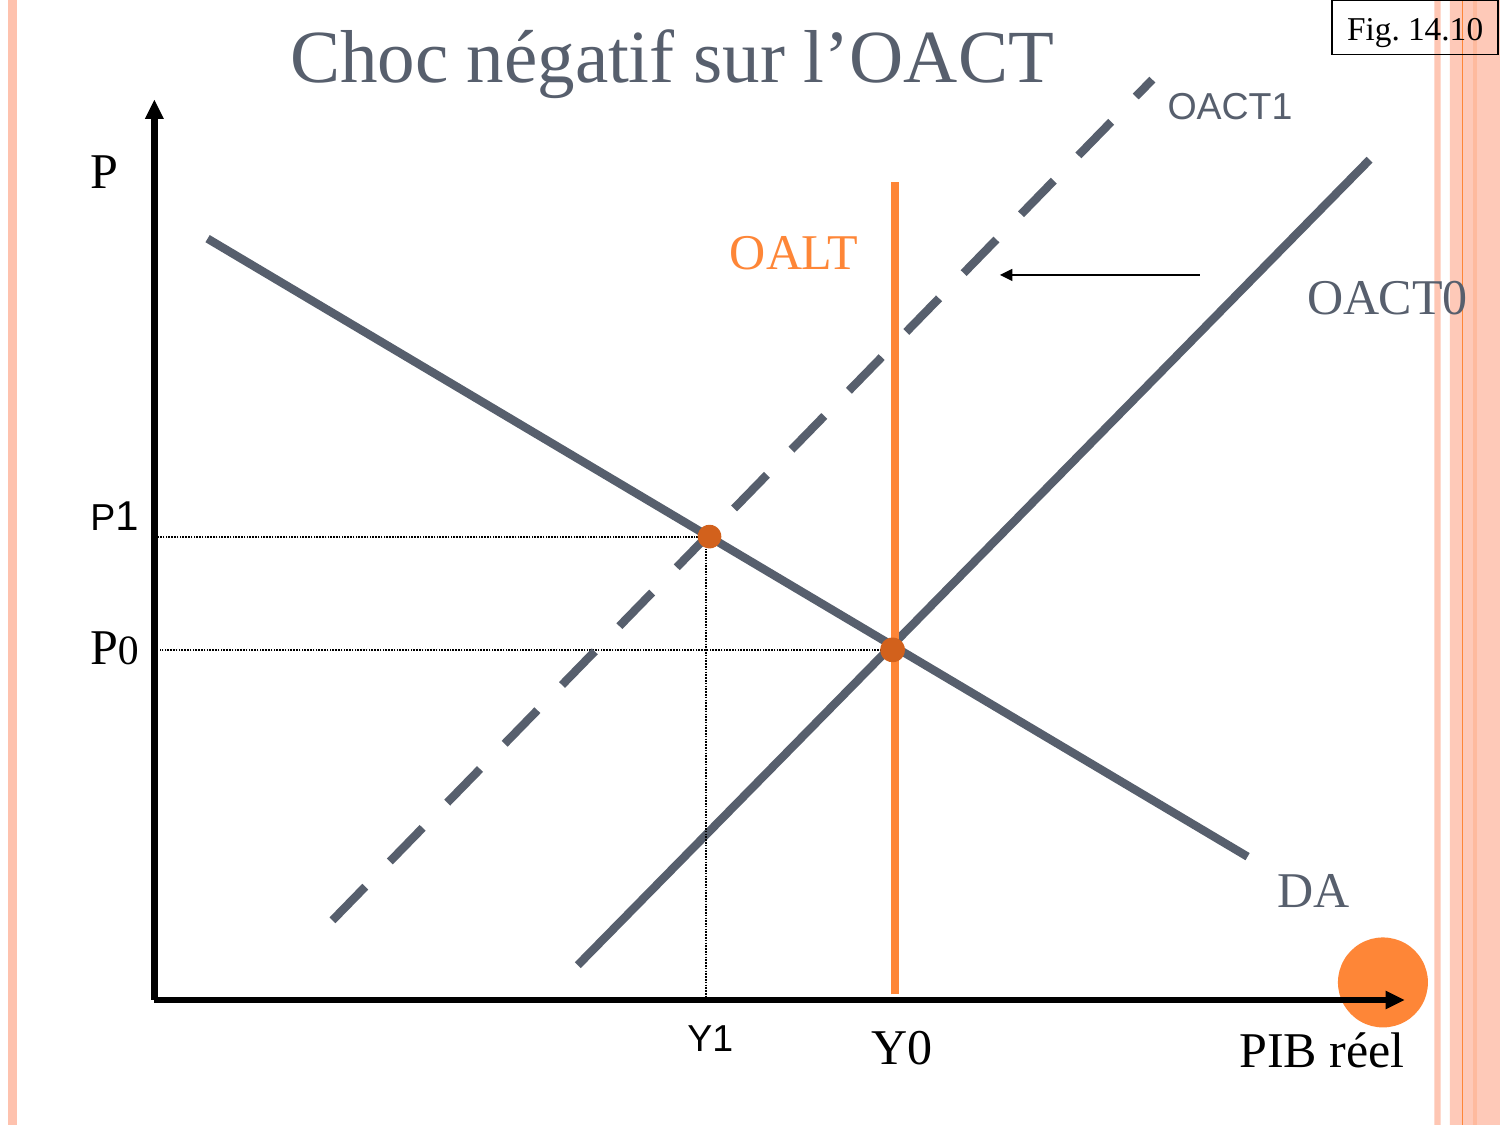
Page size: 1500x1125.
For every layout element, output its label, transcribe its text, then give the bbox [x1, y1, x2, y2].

text_box P1 [75, 481, 154, 547]
text_box OACT1 [1152, 74, 1318, 135]
text_box P [75, 130, 134, 206]
text_box P0 [75, 606, 154, 682]
text_box [697, 524, 722, 549]
text_box OACT0 [1292, 256, 1483, 332]
text_box Y0 [856, 1006, 948, 1082]
text_box Fig. 14.10 [1332, 0, 1499, 55]
text_box [880, 637, 905, 663]
text_box Choc négatif sur l’OACT [275, 0, 1070, 105]
text_box PIB réel [1224, 1009, 1500, 1085]
text_box DA [1263, 849, 1375, 925]
text_box Y1 [672, 1006, 748, 1067]
text_box OALT [715, 212, 874, 288]
